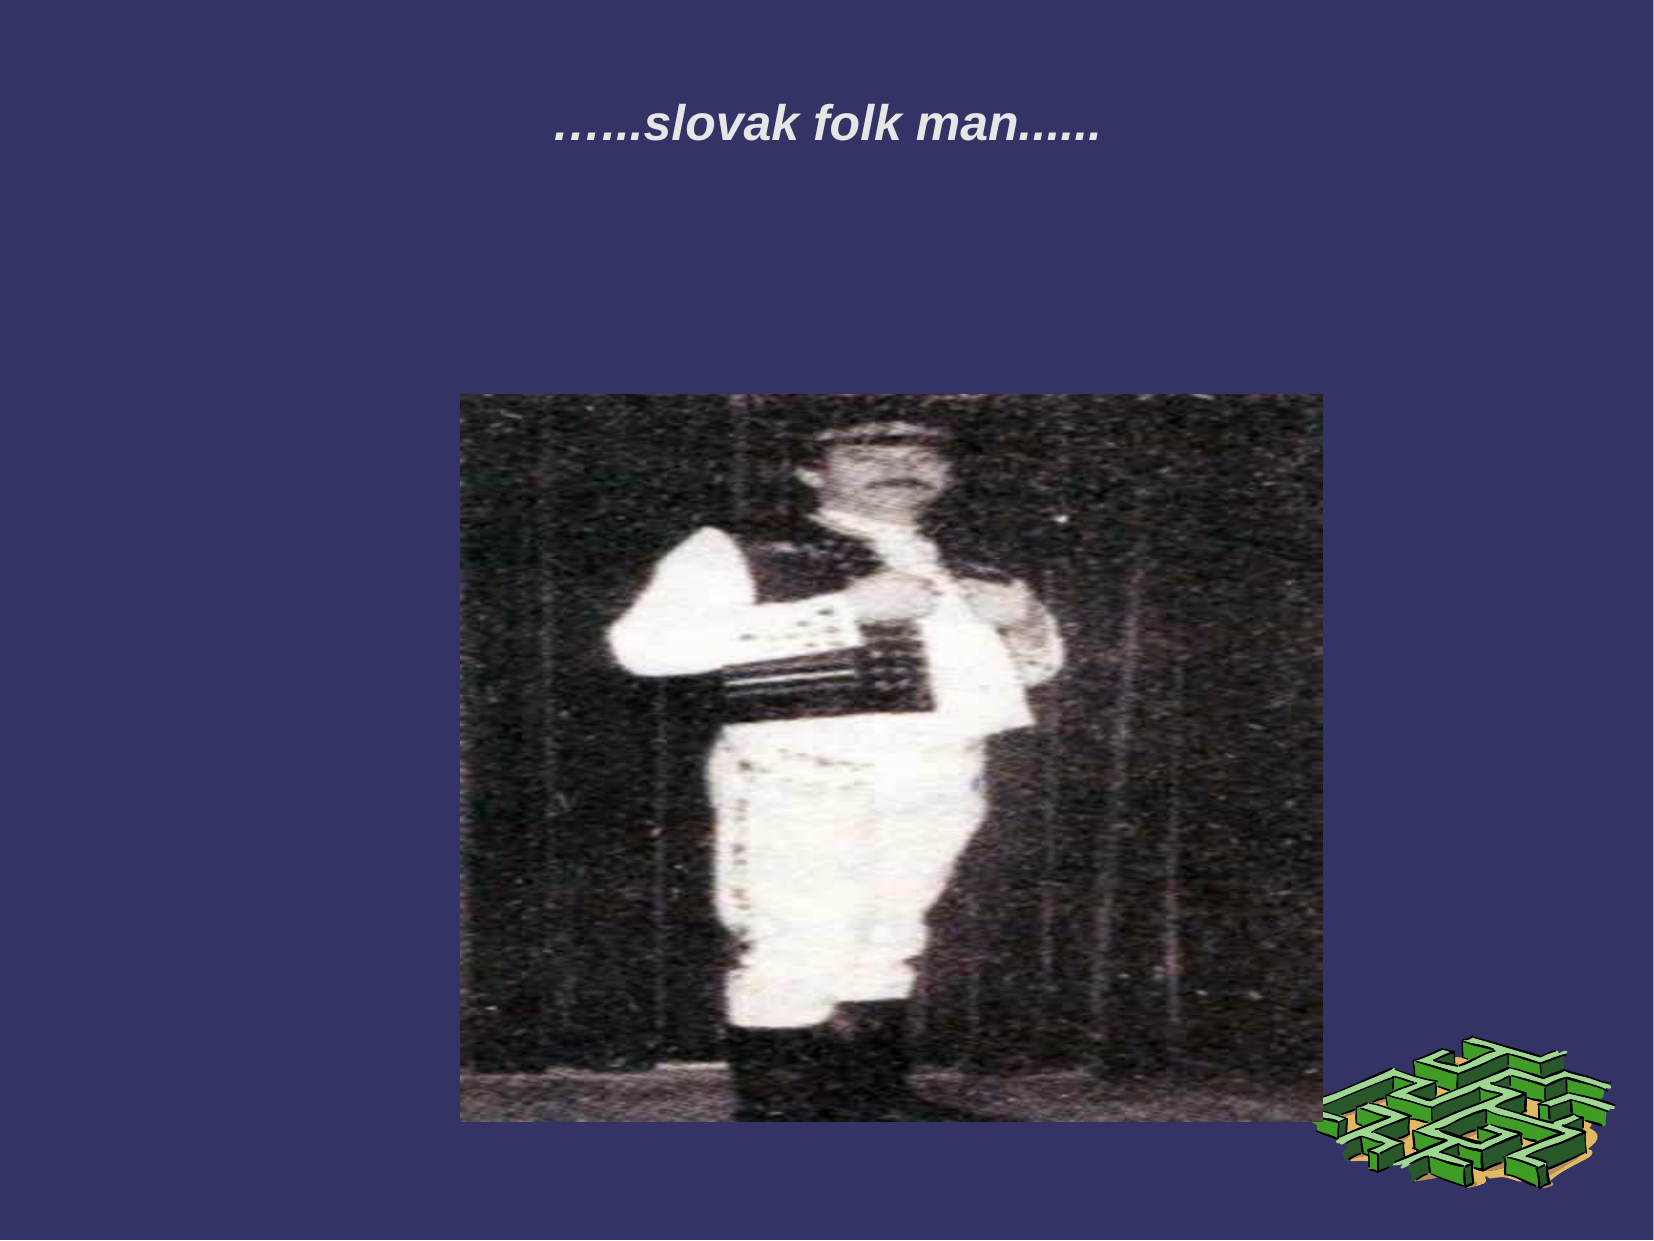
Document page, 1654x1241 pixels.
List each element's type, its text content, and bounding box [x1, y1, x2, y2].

picture [460, 394, 1323, 1123]
title …...slovak folk man...... [121, 19, 1534, 227]
